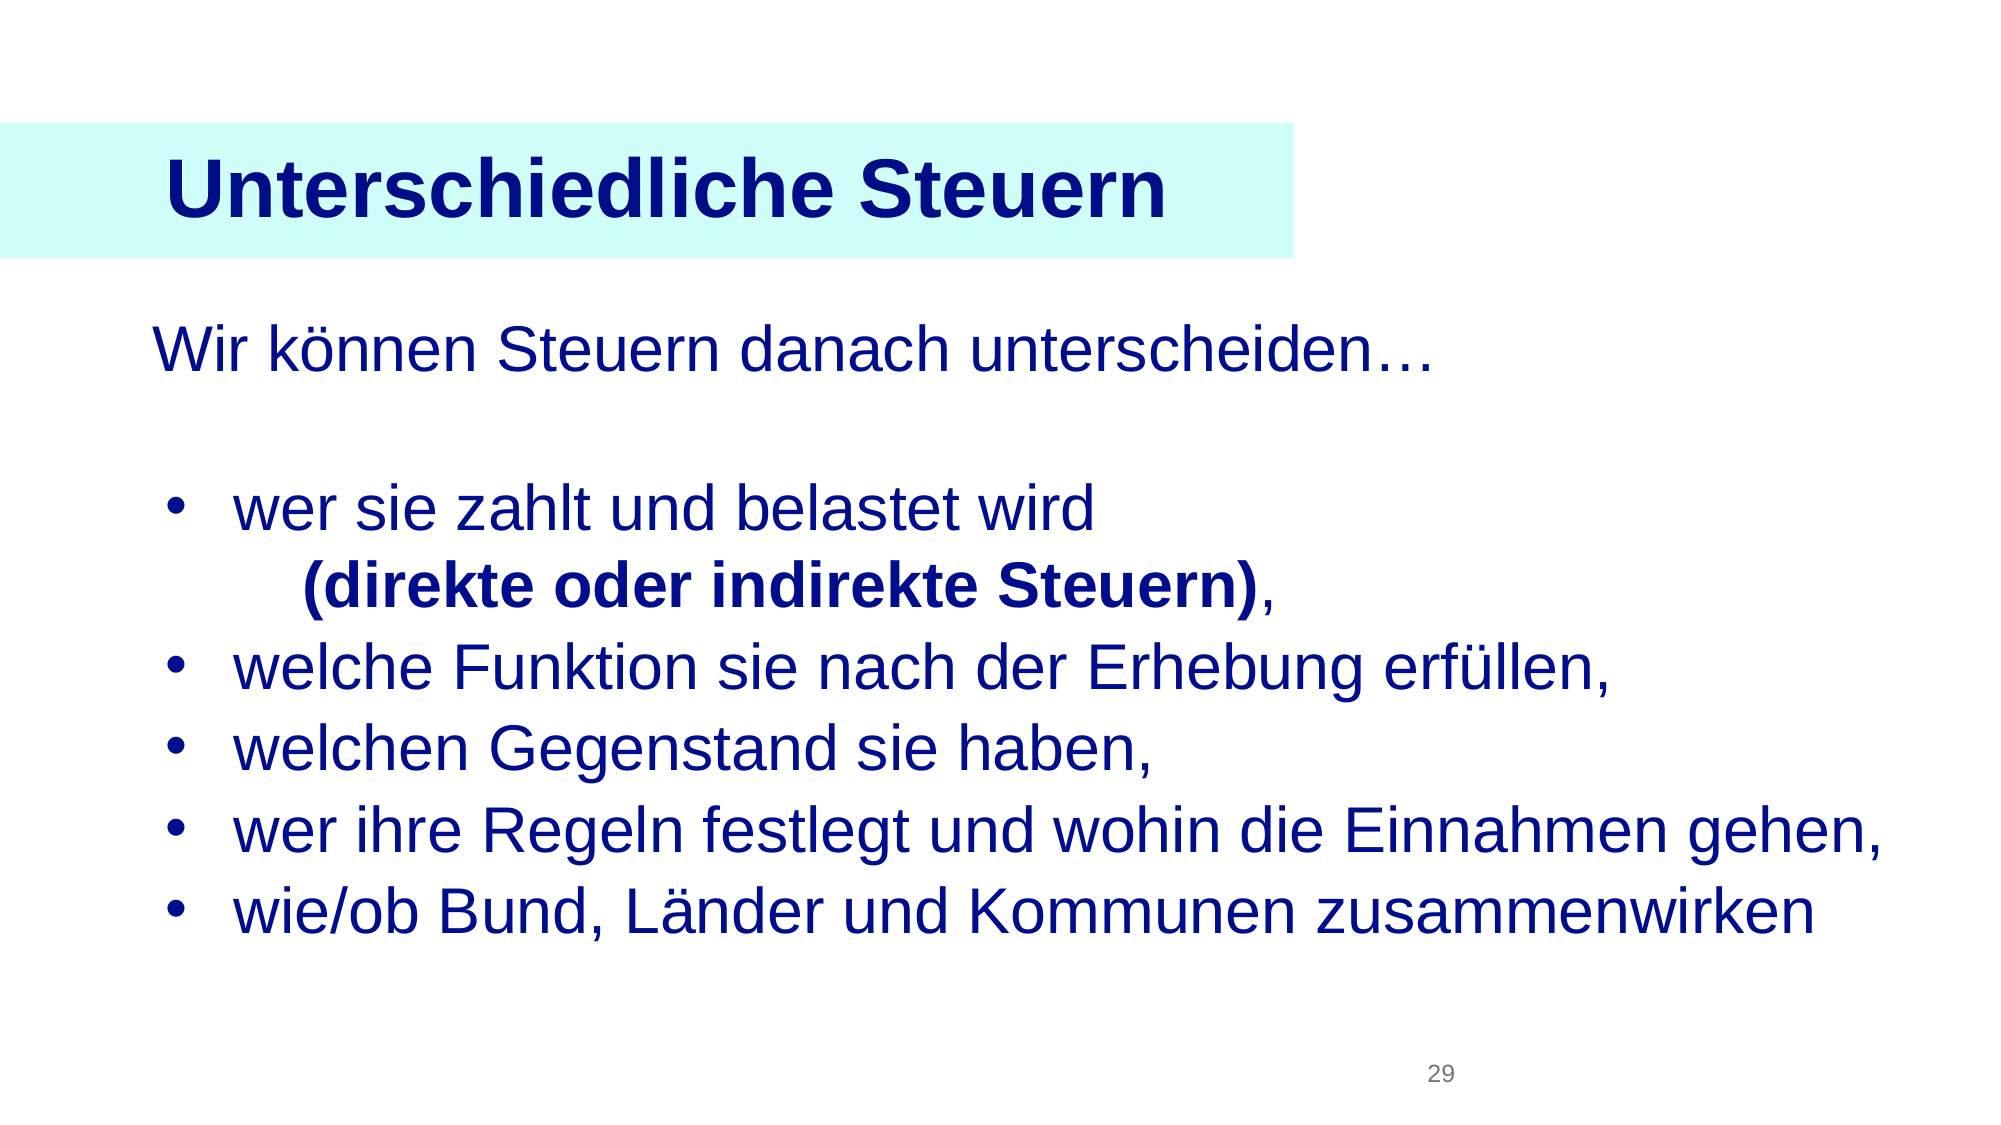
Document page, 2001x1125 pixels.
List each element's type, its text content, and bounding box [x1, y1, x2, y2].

list Wir können Steuern danach unterscheiden… wer sie zahlt und belastet wird (direkte oder indirekte Steuern), welche Funktion sie nach der Erhebung erfüllen, welchen Gegenstand sie haben, wer ihre Regeln festlegt und wohin die Einnahmen gehen, wie/ob Bund, Länder und Kommunen zusammenwirken [137, 299, 1913, 1065]
list Unterschiedliche Steuern [150, 126, 1288, 255]
